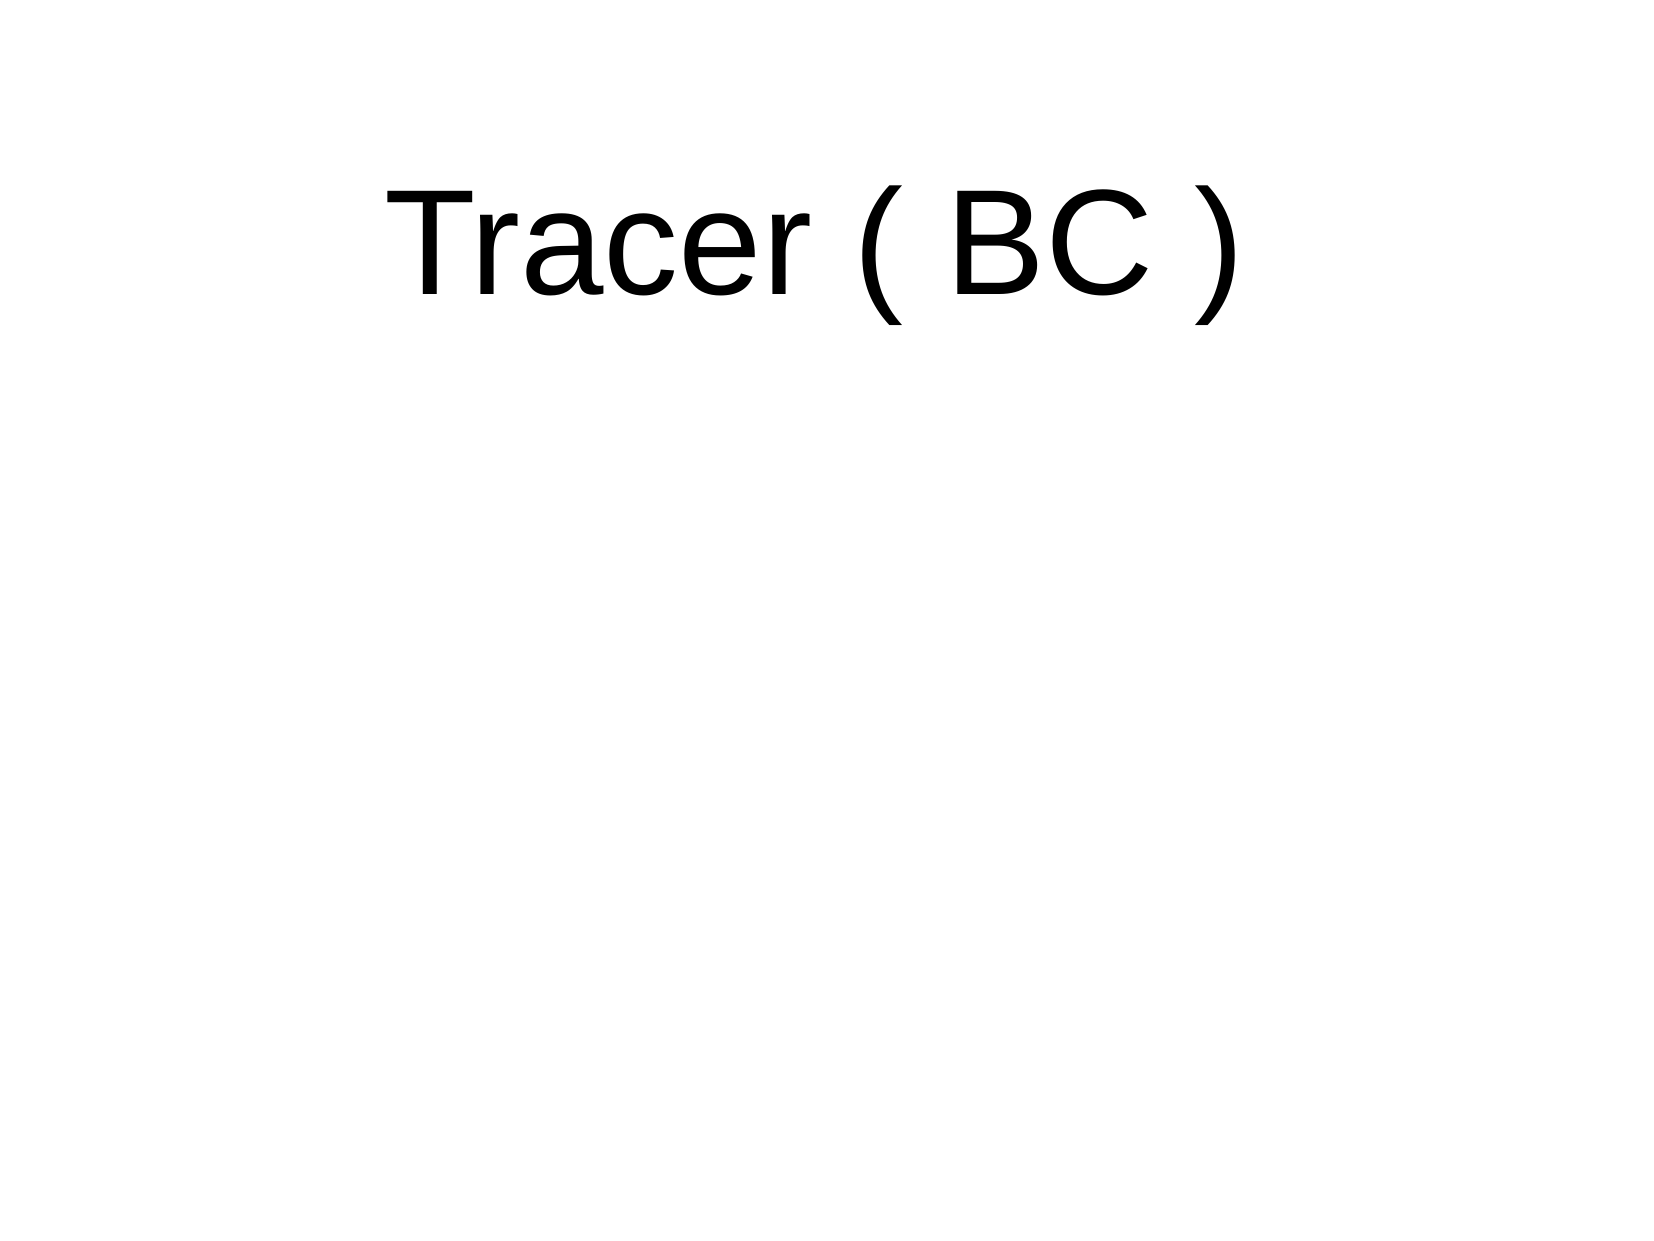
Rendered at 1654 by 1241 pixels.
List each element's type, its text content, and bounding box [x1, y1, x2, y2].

subtitle Tracer ( BC ) [70, 107, 1559, 378]
